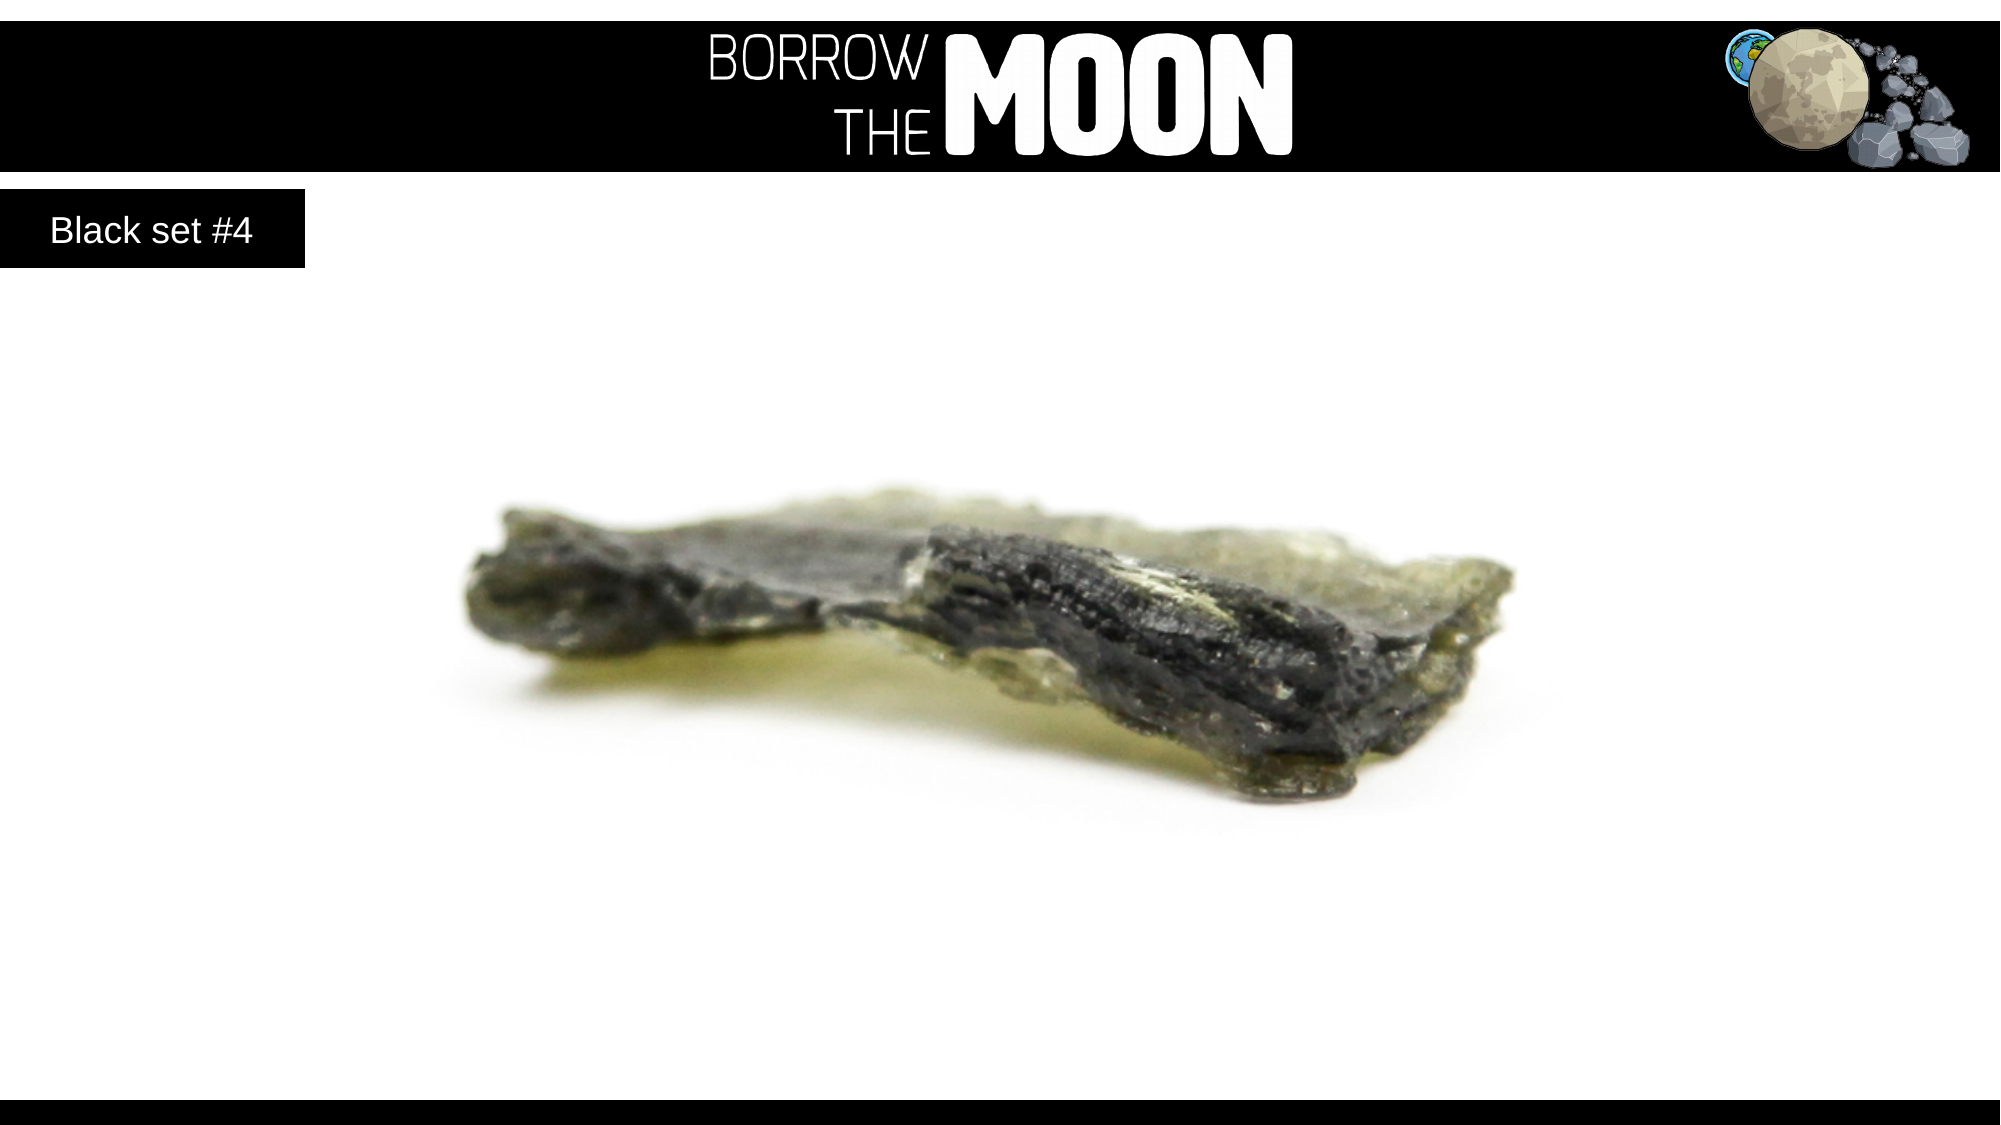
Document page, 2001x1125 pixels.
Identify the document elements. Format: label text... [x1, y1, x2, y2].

picture [324, 182, 1676, 1083]
text_box Black set #4 [0, 189, 305, 268]
